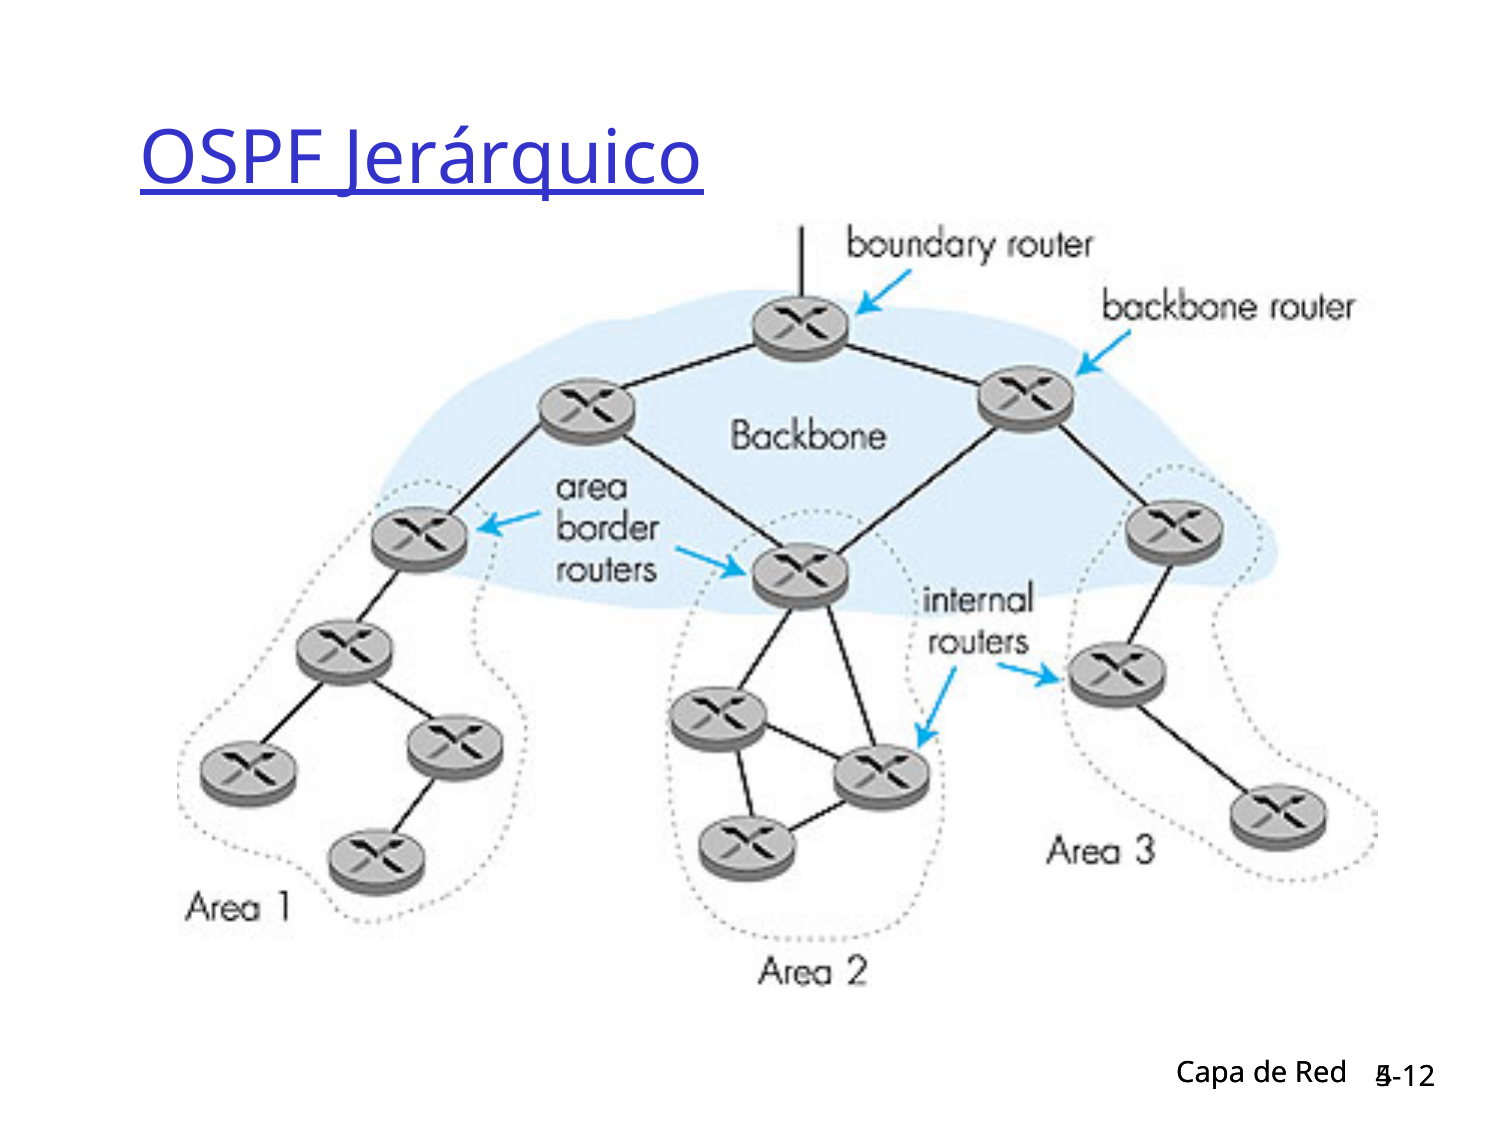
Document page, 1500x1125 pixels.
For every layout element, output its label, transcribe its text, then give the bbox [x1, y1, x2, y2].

picture [177, 219, 1378, 997]
text_box 4-<number> [1339, 1050, 1451, 1125]
title OSPF Jerárquico [125, 62, 1401, 250]
text_box Capa de Red [887, 1049, 1363, 1097]
